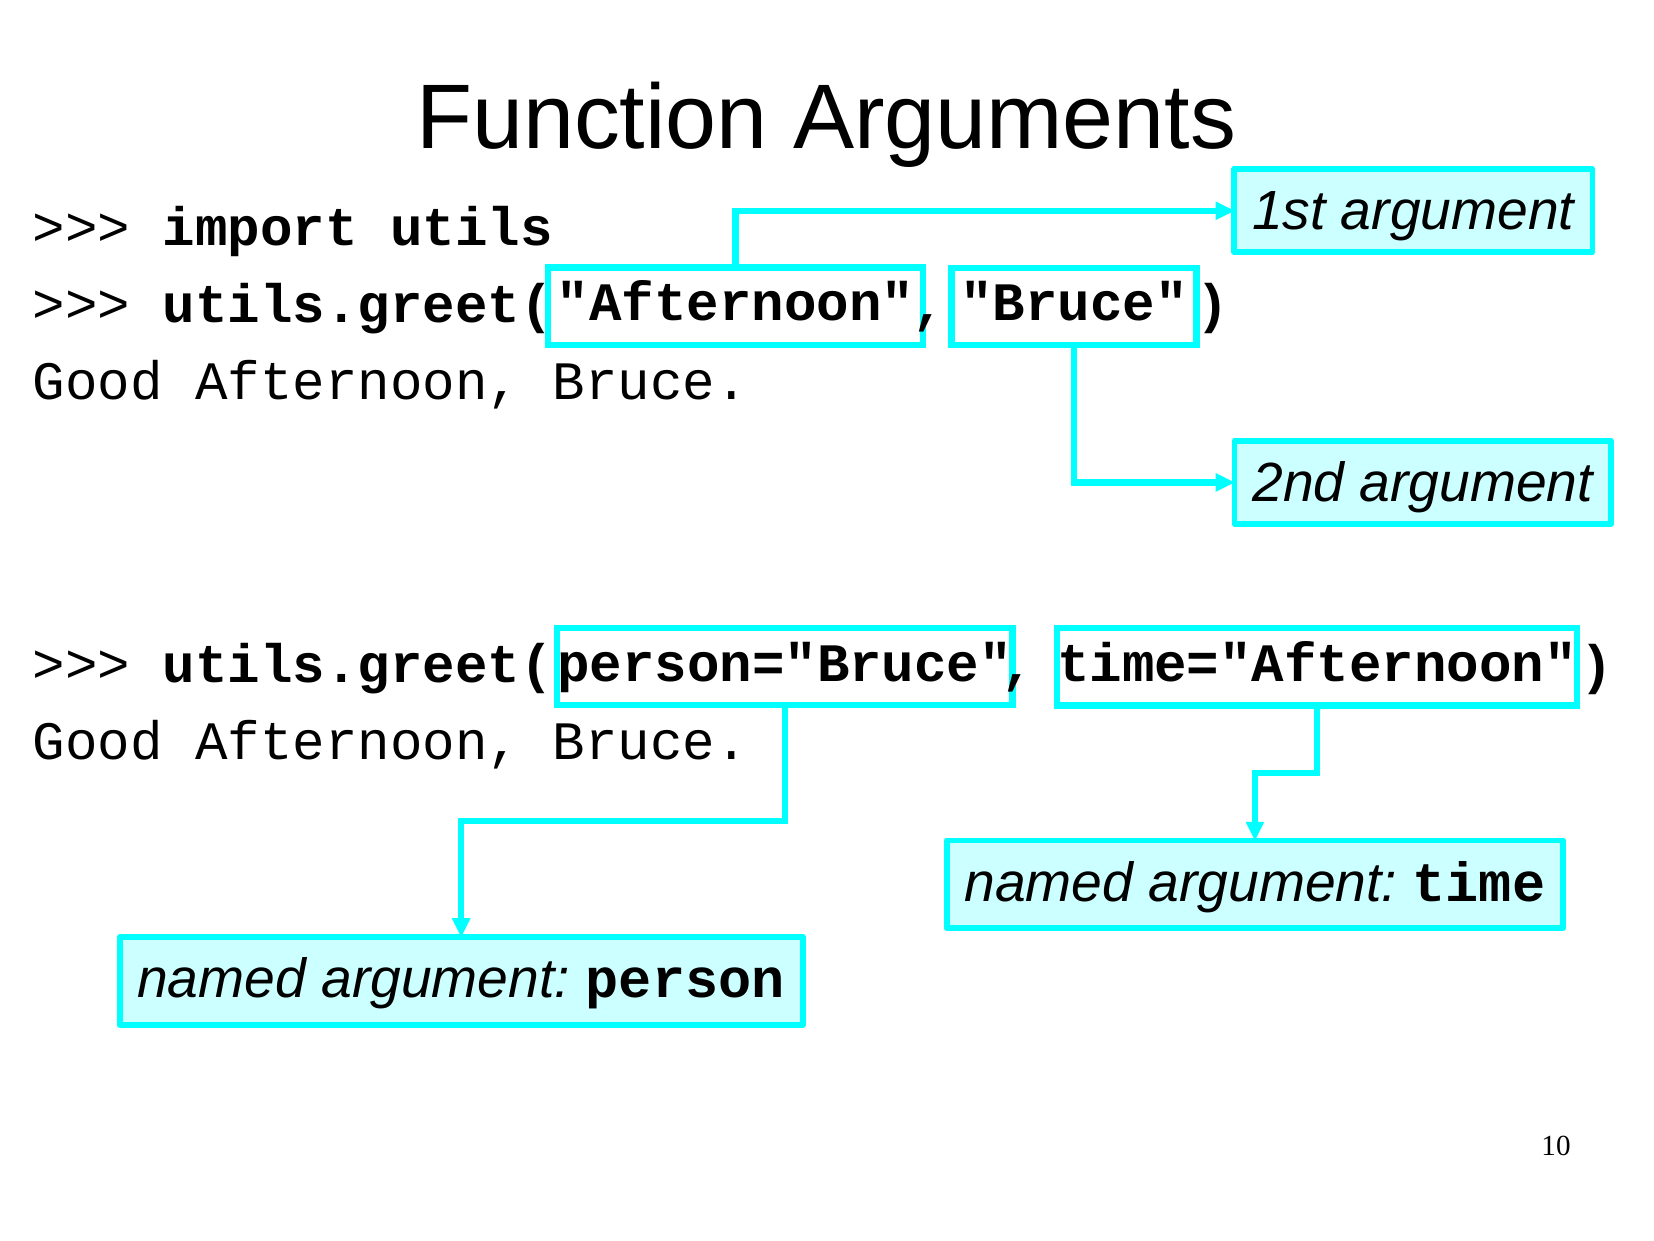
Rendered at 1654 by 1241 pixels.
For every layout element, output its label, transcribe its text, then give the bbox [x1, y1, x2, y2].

list Good Afternoon, Bruce. [0, 708, 1608, 780]
text_box named argument: person [119, 936, 803, 1025]
list >>> utils.greet( [0, 269, 545, 346]
text_box 2nd argument [1234, 440, 1612, 524]
list >>> import utils [0, 192, 650, 269]
text_box 1st argument [1234, 169, 1593, 253]
list >>> utils.greet( [0, 629, 554, 708]
list time="Afternoon" [1057, 628, 1578, 706]
list "Bruce" [951, 267, 1197, 346]
list , [880, 269, 948, 347]
title Function Arguments [124, 52, 1530, 183]
list ) [1547, 630, 1613, 708]
list "Afternoon" [547, 267, 924, 345]
list , [968, 630, 1054, 708]
list person="Bruce" [557, 627, 1013, 706]
list ) [1163, 269, 1229, 348]
text_box named argument: time [946, 840, 1564, 929]
list Good Afternoon, Bruce. [0, 346, 1608, 420]
